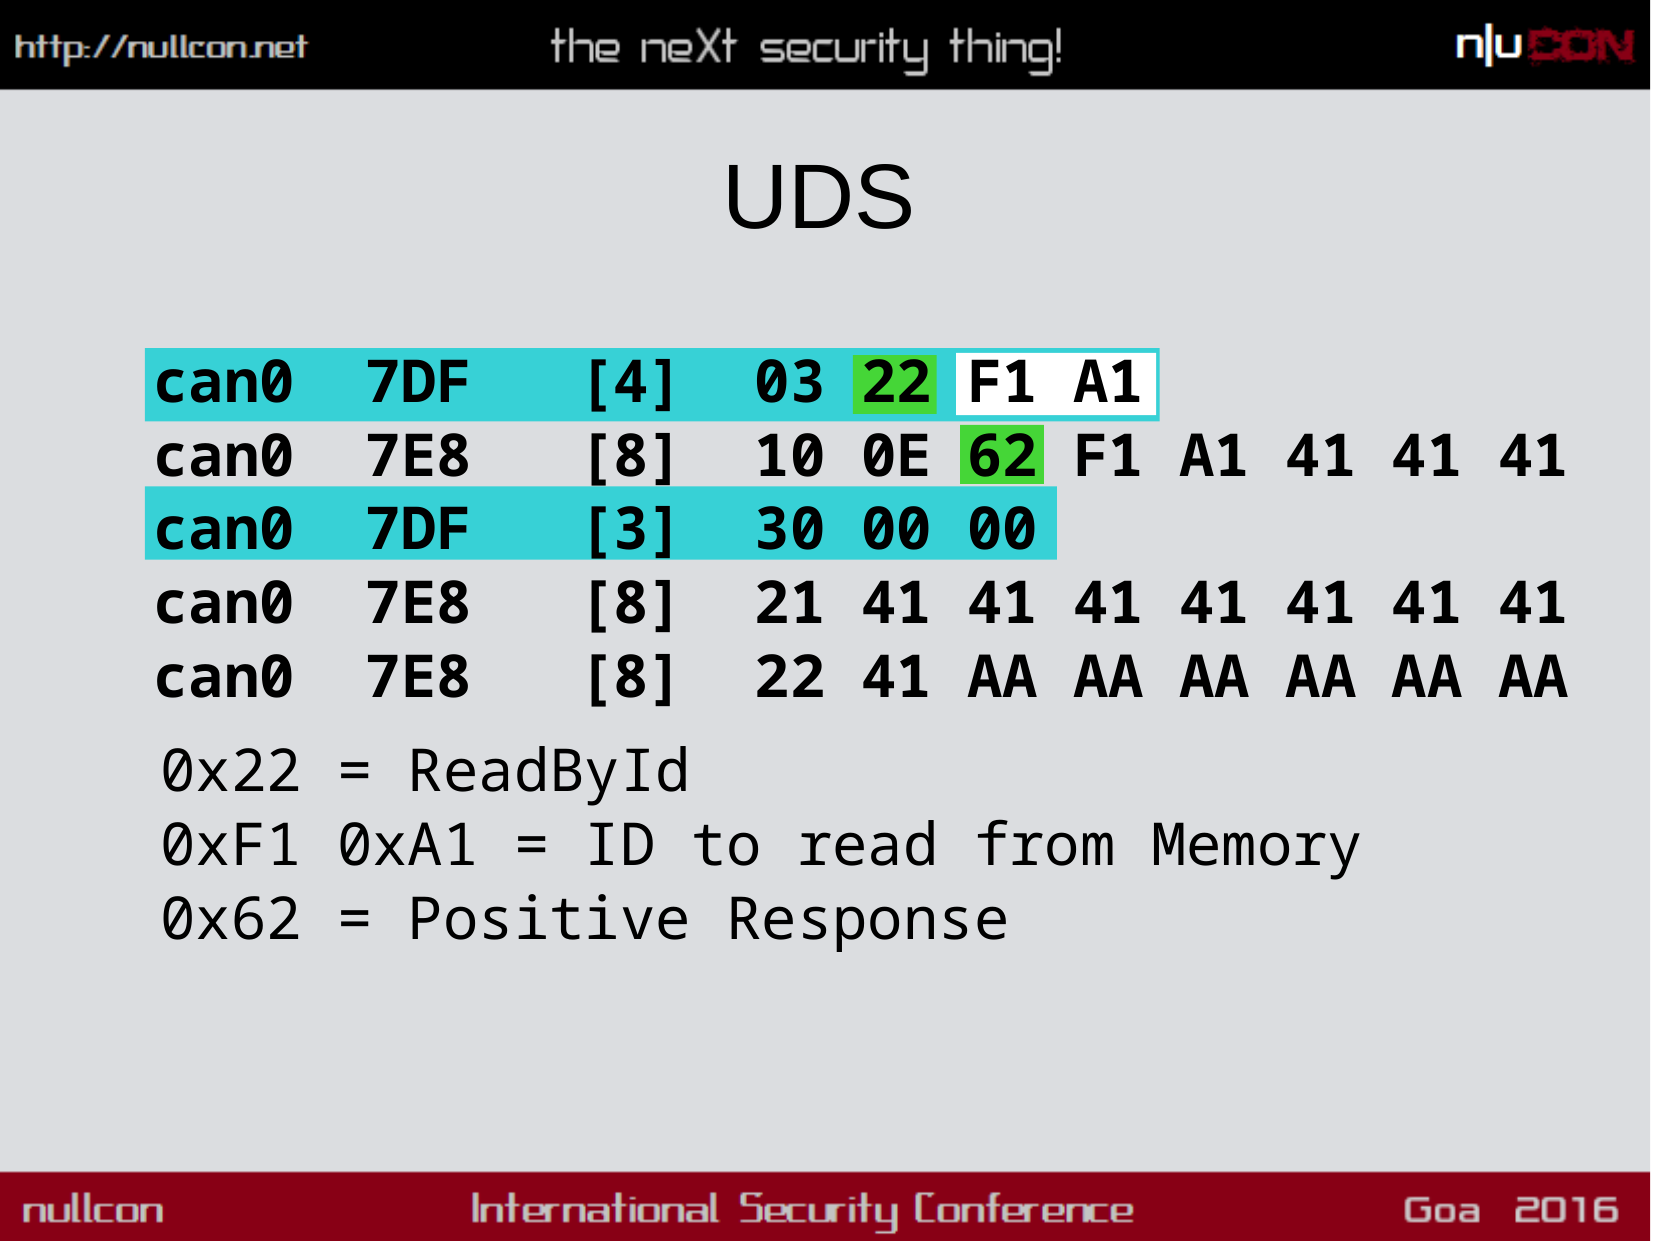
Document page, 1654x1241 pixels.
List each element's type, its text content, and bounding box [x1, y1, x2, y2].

title UDS [75, 92, 1564, 301]
picture [0, 0, 1651, 1241]
